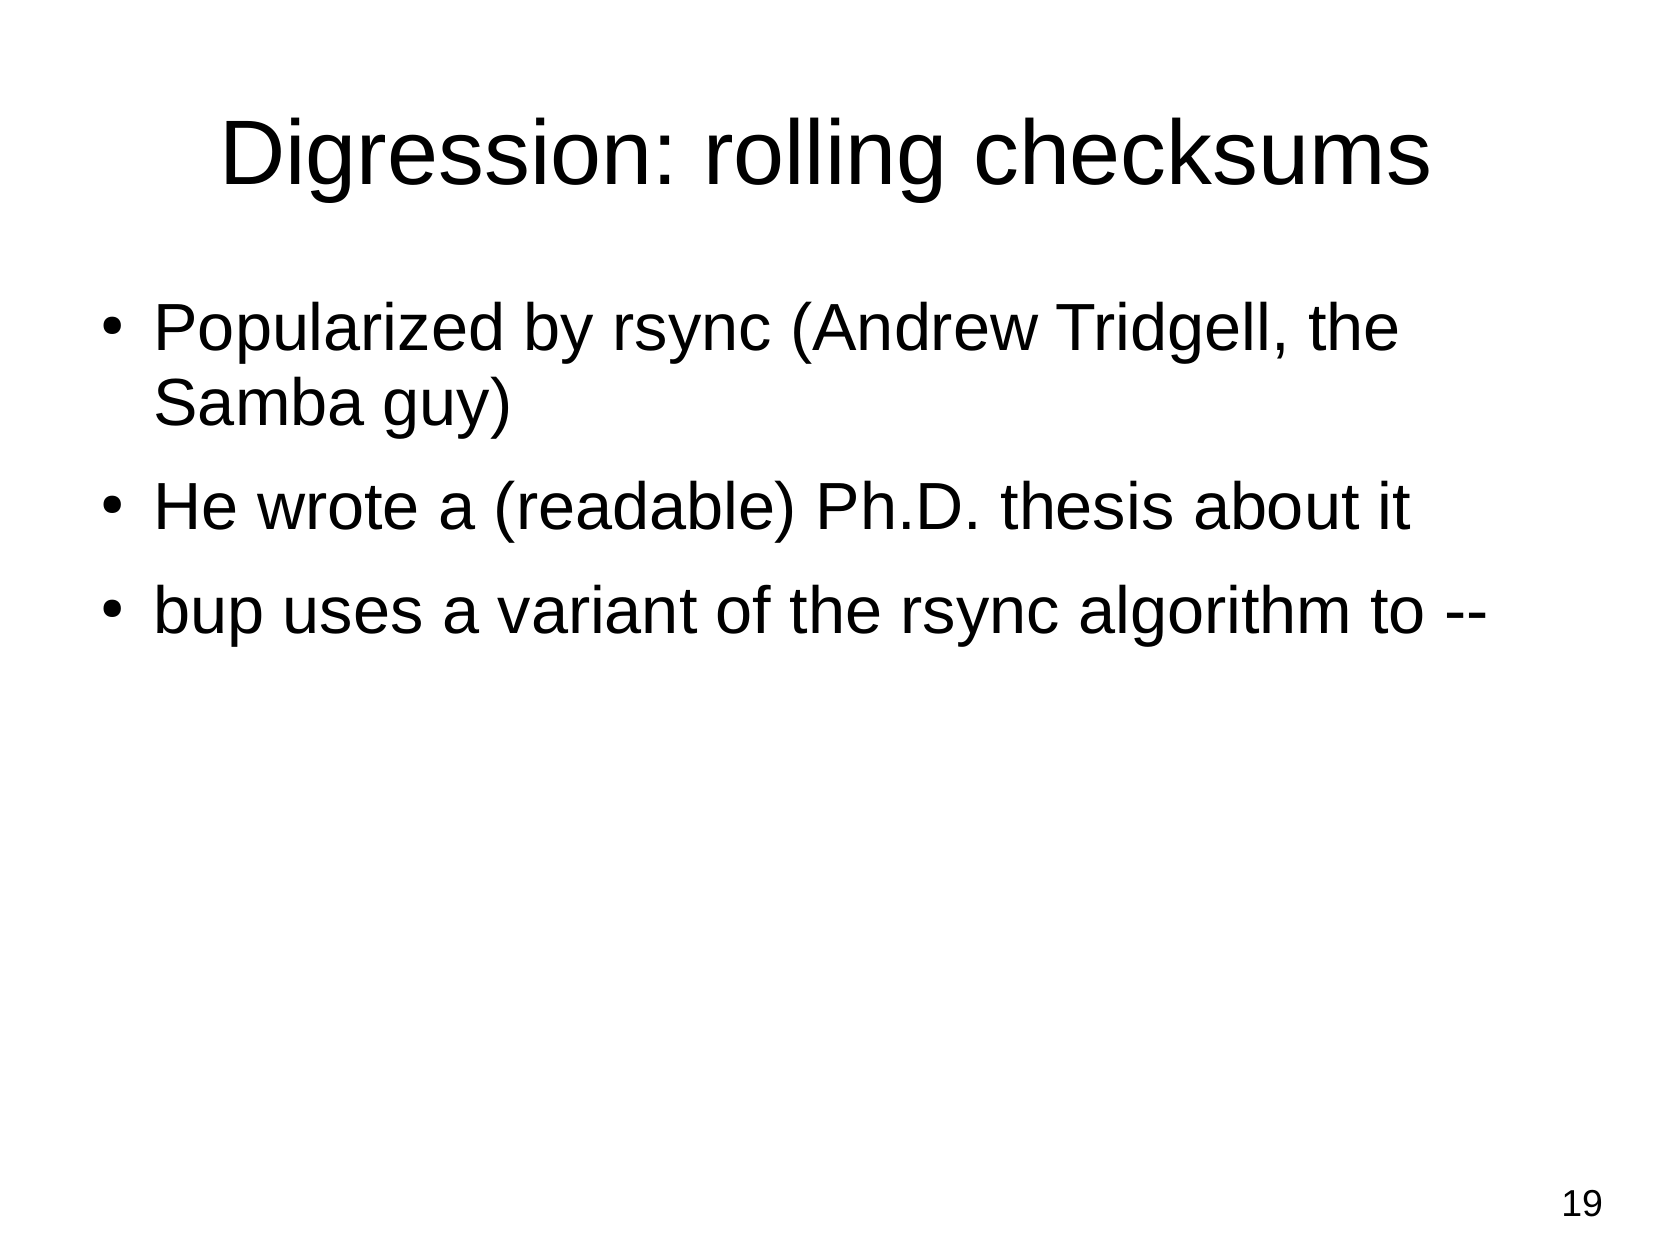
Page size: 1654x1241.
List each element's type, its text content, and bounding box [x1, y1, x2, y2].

list Popularized by rsync (Andrew Tridgell, the Samba guy) He wrote a (readable) Ph.D. thesis about it bup uses a variant of the rsync algorithm to -- [82, 290, 1571, 1109]
text_box 19 [1546, 1174, 1619, 1232]
title Digression: rolling checksums [82, 49, 1571, 257]
